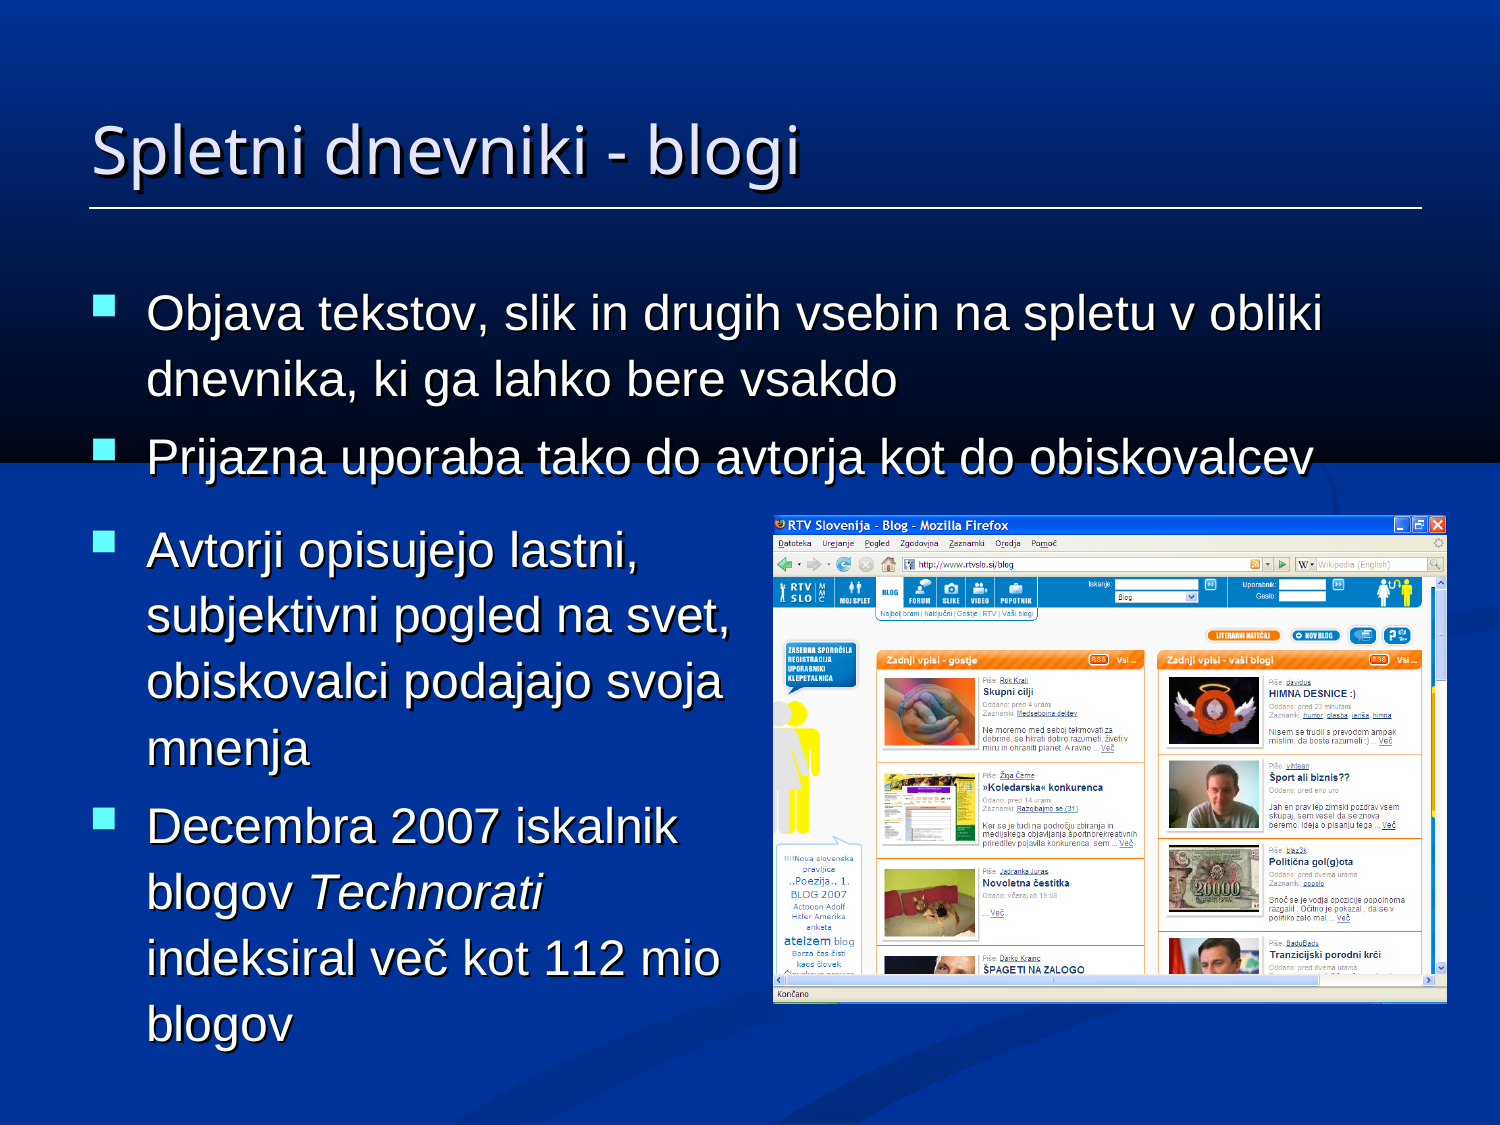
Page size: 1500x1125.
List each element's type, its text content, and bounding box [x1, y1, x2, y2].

text_box Avtorji opisujejo lastni, subjektivni pogled na svet, obiskovalci podajajo svoja mnenja Decembra 2007 iskalnik blogov Technorati indeksiral več kot 112 mio blogov [75, 503, 751, 1059]
list Objava tekstov, slik in drugih vsebin na spletu v obliki dnevnika, ki ga lahko bere vsakdo Prijazna uporaba tako do avtorja kot do obiskovalcev [75, 267, 1447, 1094]
picture [773, 515, 1447, 1004]
text_box Spletni dnevniki - blogi [76, 54, 1471, 242]
